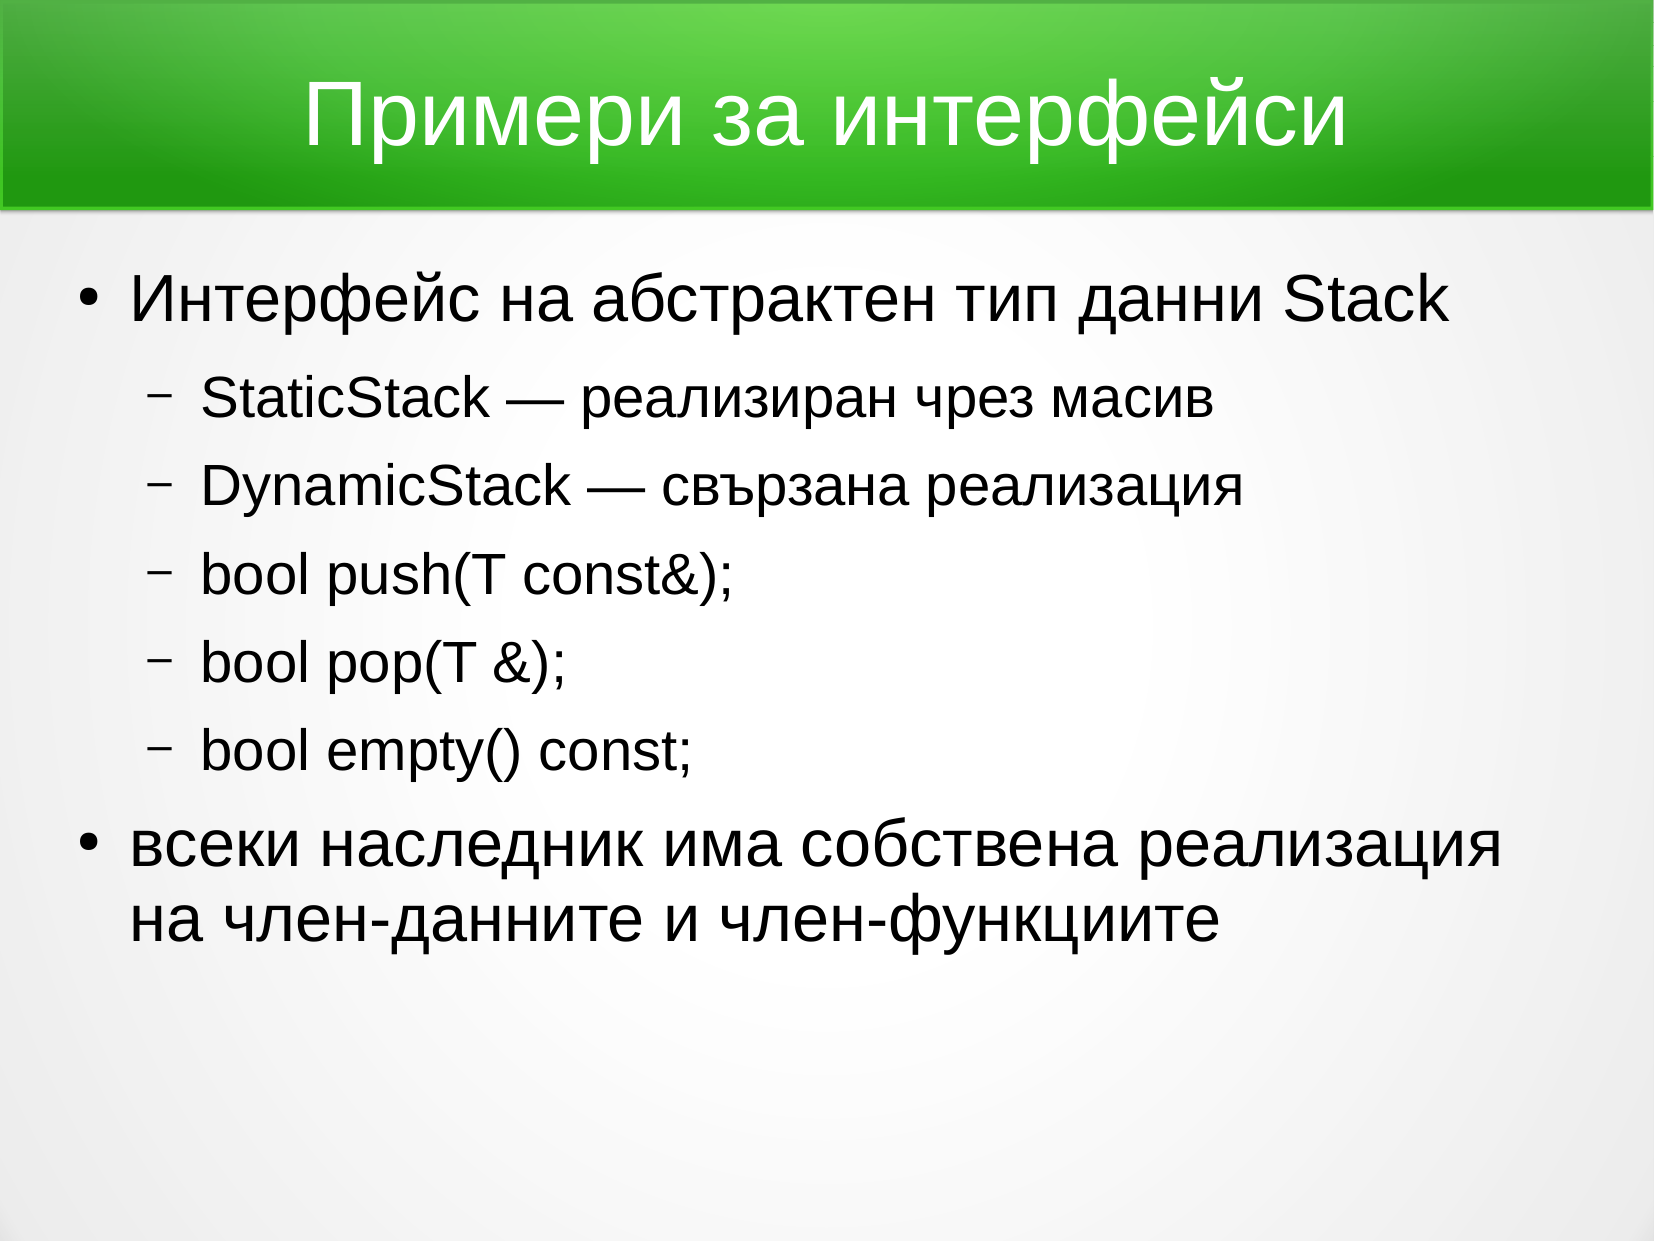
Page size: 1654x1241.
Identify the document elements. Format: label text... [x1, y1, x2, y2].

list Интерфейс на абстрактен тип данни Stack StaticStack — реализиран чрез масив DynamicStack — свързана реализация bool push(T const&); bool pop(T &); bool empty() const; всеки наследник има собствена реализация на член-данните и член-функциите [59, 261, 1595, 1182]
title Примери за интерфейси [82, 49, 1571, 179]
